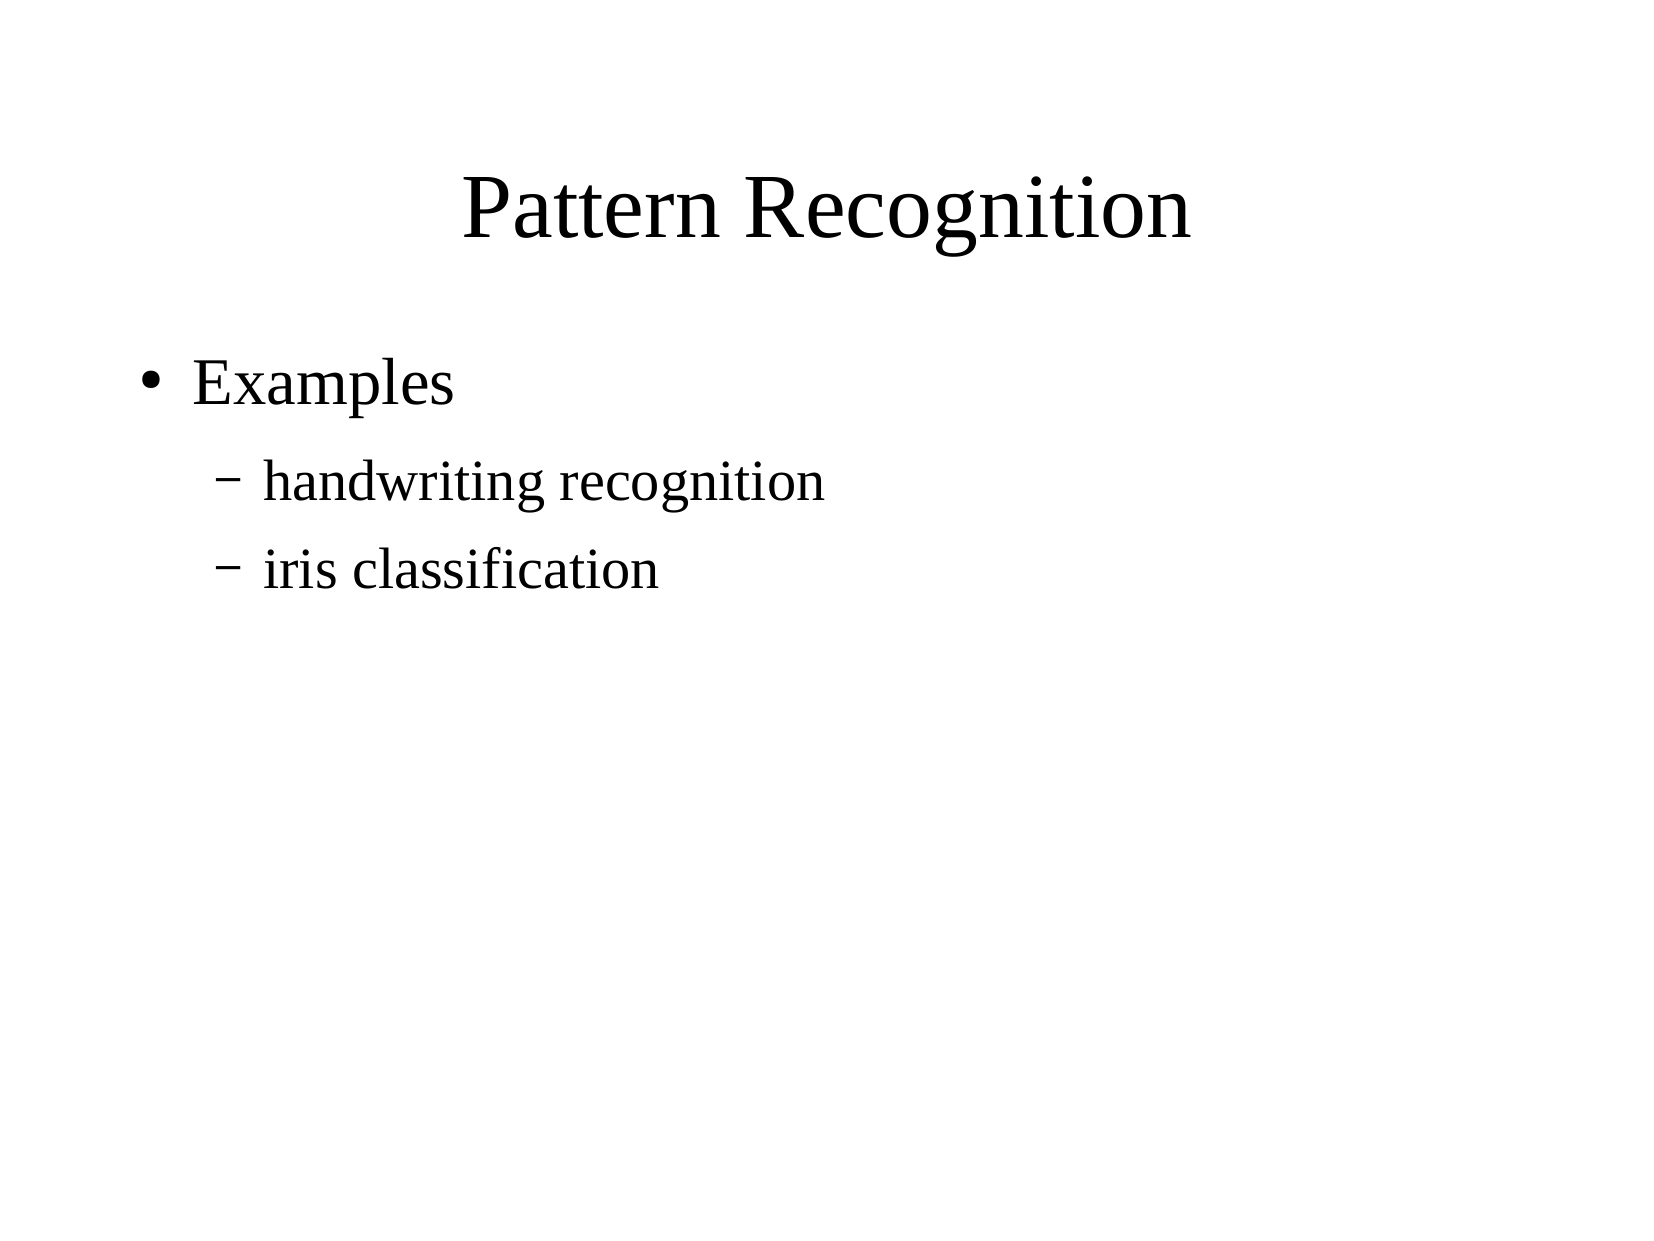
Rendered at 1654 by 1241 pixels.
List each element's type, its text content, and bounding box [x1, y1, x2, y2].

list Examples handwriting recognition iris classification [121, 344, 1534, 1127]
title Pattern Recognition [121, 102, 1534, 311]
